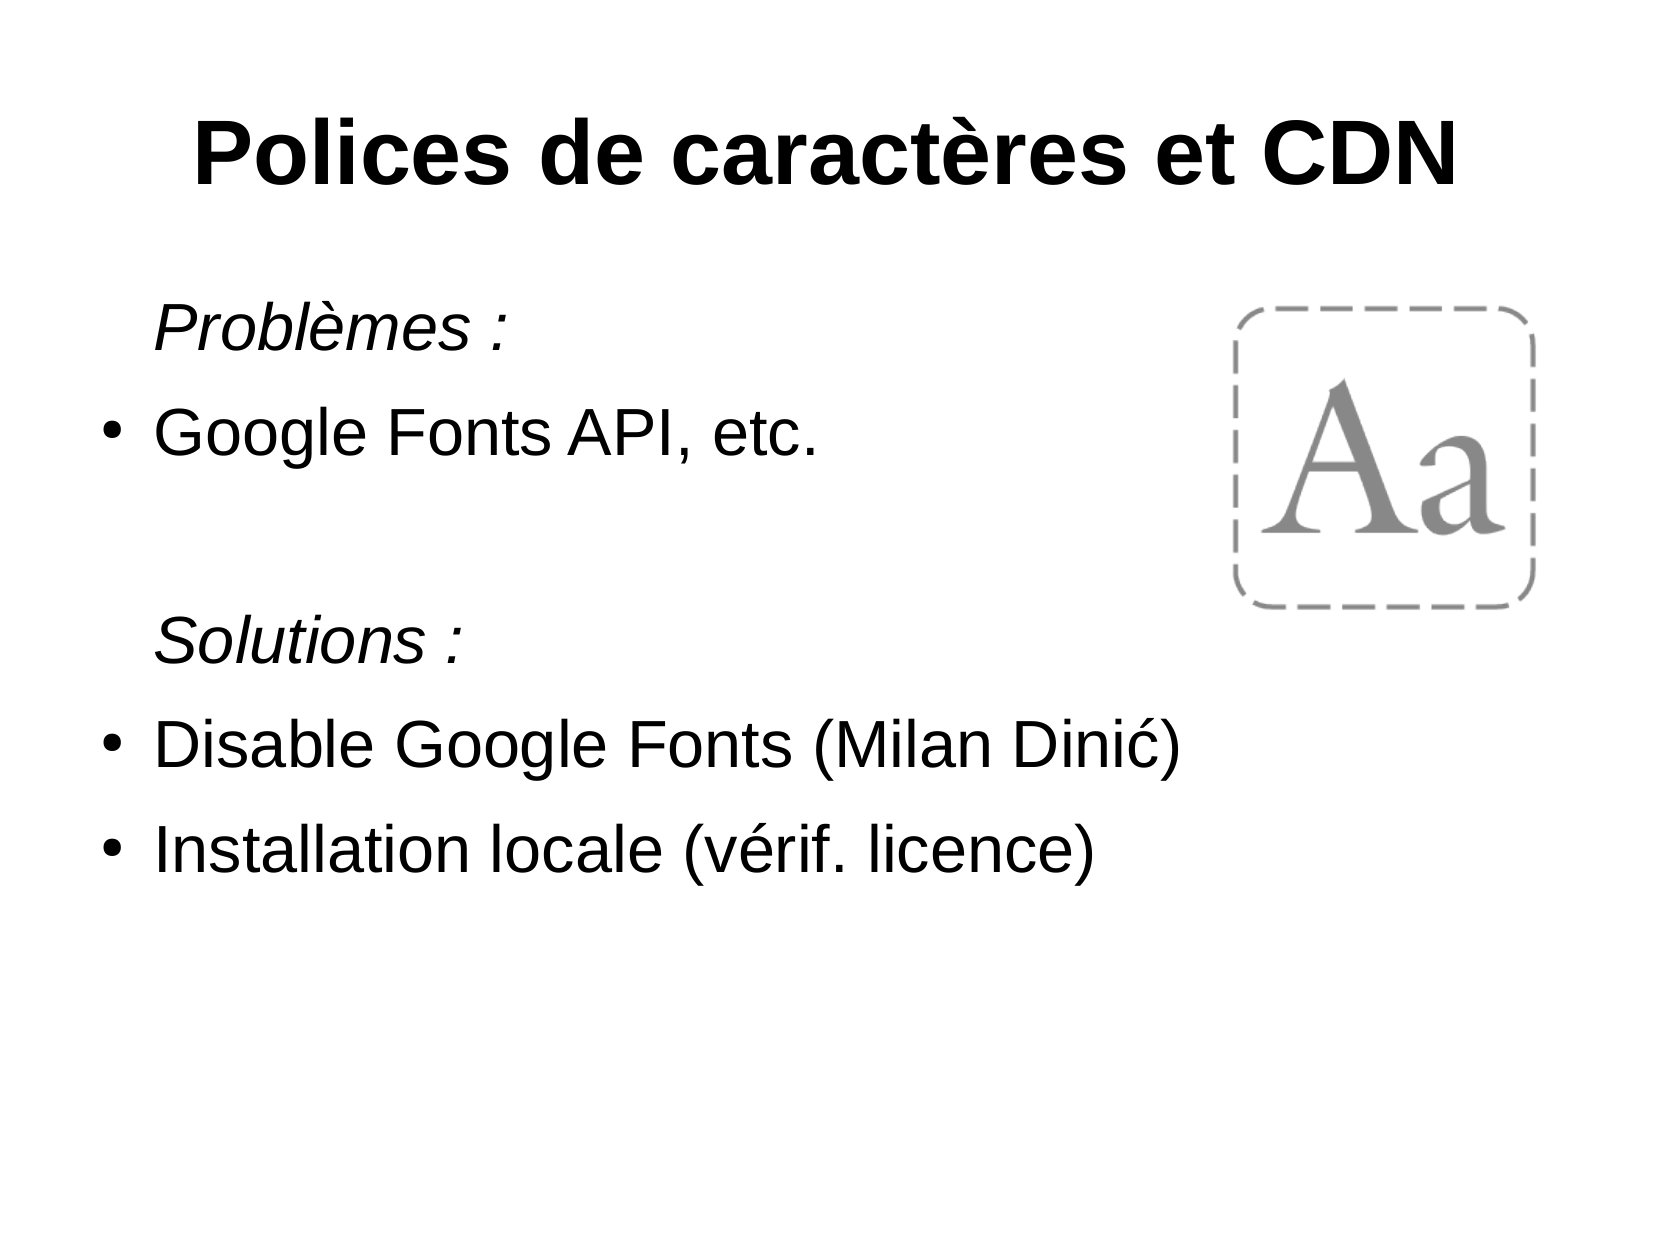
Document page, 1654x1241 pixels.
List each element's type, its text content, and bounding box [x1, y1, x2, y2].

picture [1228, 301, 1541, 615]
list Problèmes : Google Fonts API, etc. Solutions : Disable Google Fonts (Milan Dinić) Installation locale (vérif. licence) [82, 290, 1538, 1010]
title Polices de caractères et CDN [82, 49, 1571, 257]
